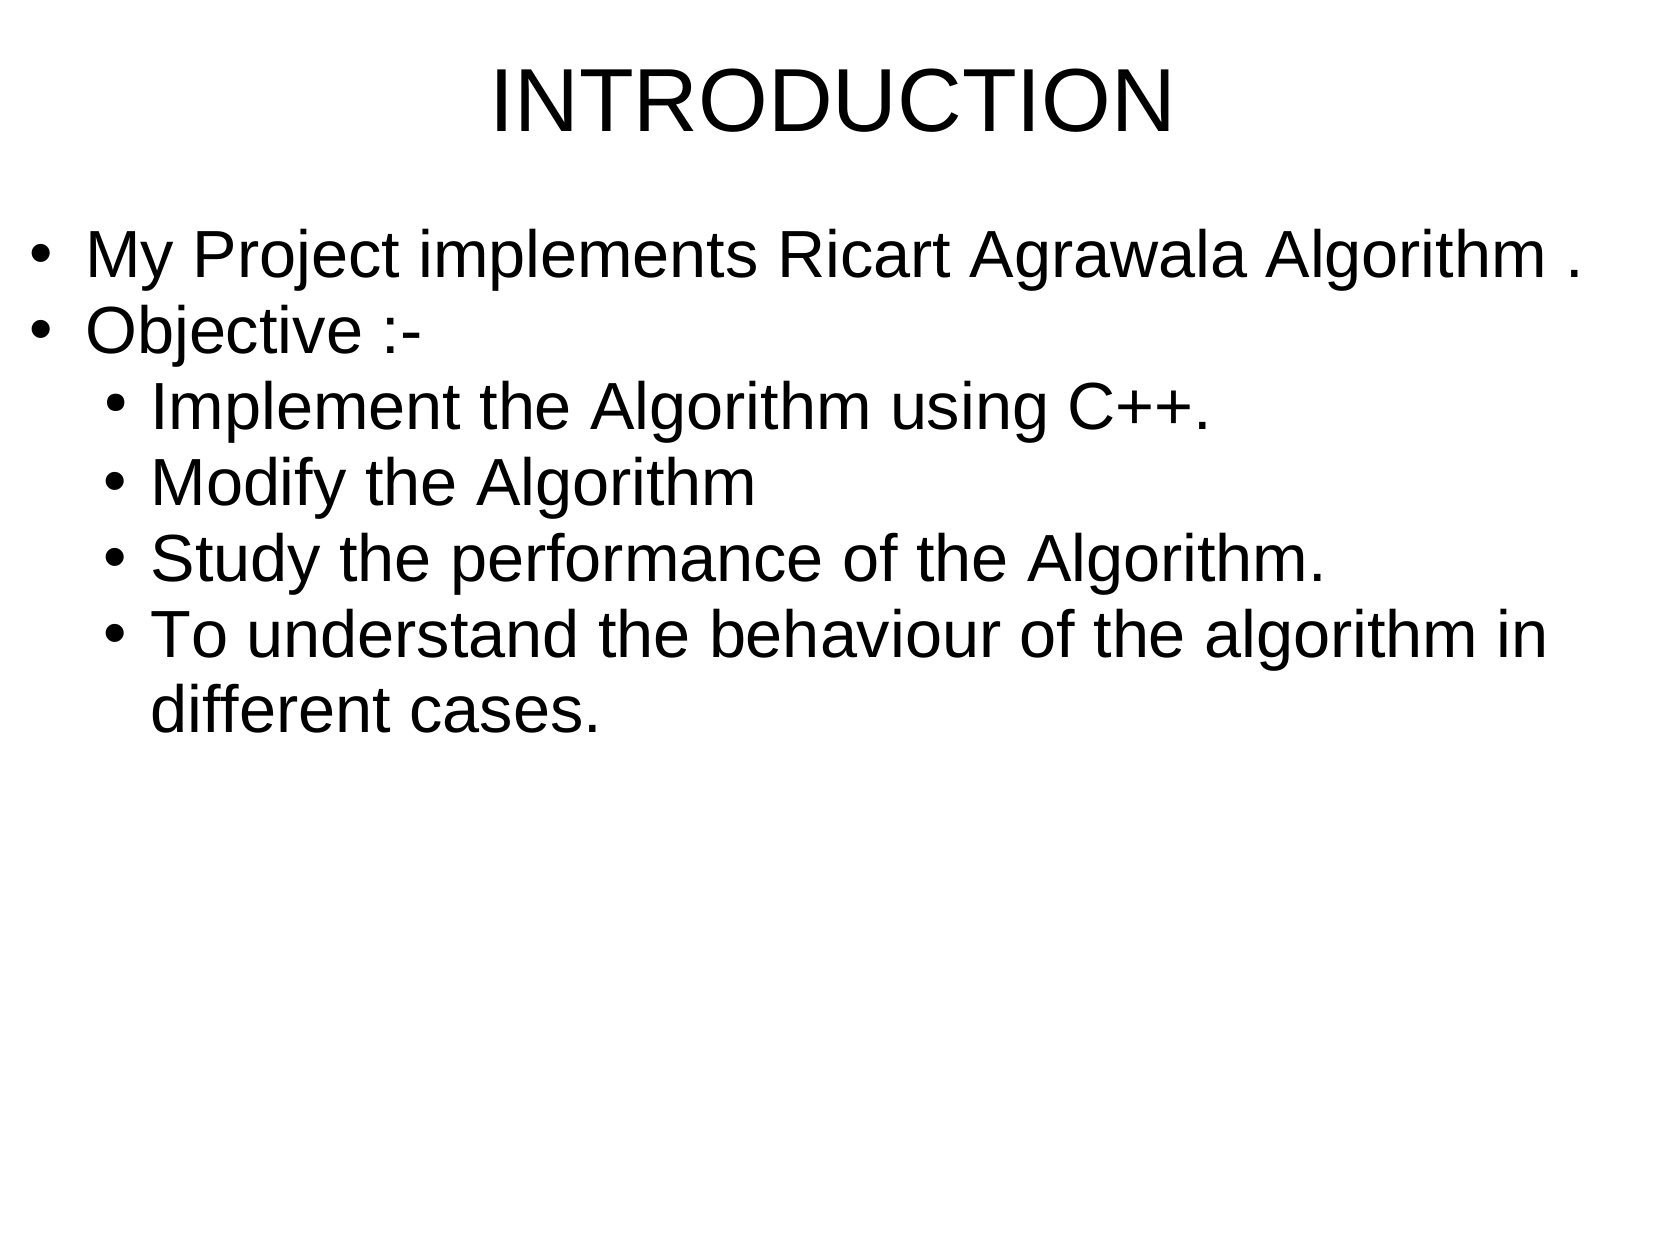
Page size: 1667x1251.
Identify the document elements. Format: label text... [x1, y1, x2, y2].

list My Project implements Ricart Agrawala Algorithm . Objective :- Implement the Algorithm using C++. Modify the Algorithm Study the performance of the Algorithm. To understand the behaviour of the algorithm in different cases. [10, 216, 1596, 1116]
title INTRODUCTION [40, 50, 1627, 201]
